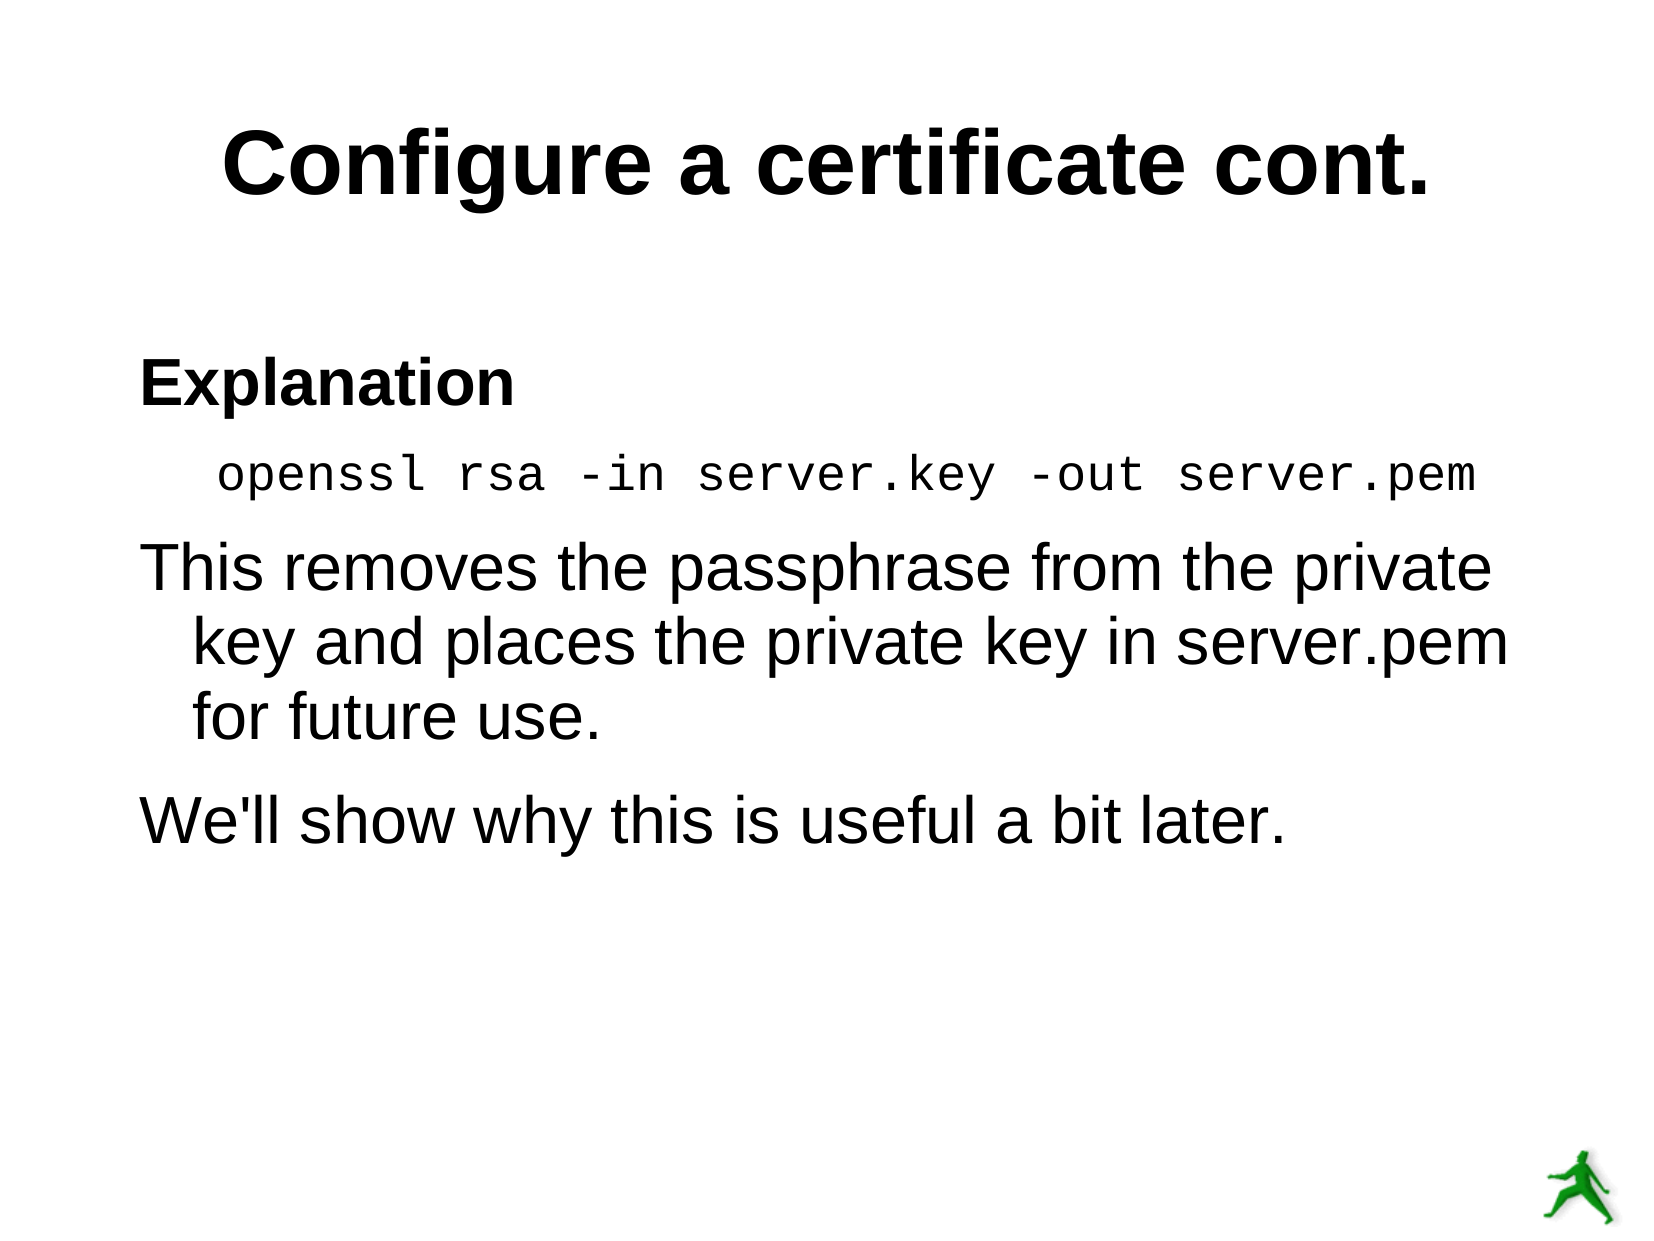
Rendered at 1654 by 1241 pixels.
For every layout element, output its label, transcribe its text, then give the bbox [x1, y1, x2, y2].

list Explanation openssl rsa -in server.key -out server.pem This removes the passphrase from the private key and places the private key in server.pem for future use. We'll show why this is useful a bit later. [121, 344, 1534, 1127]
title Configure a certificate cont. [121, 73, 1534, 253]
picture [1541, 1135, 1634, 1227]
